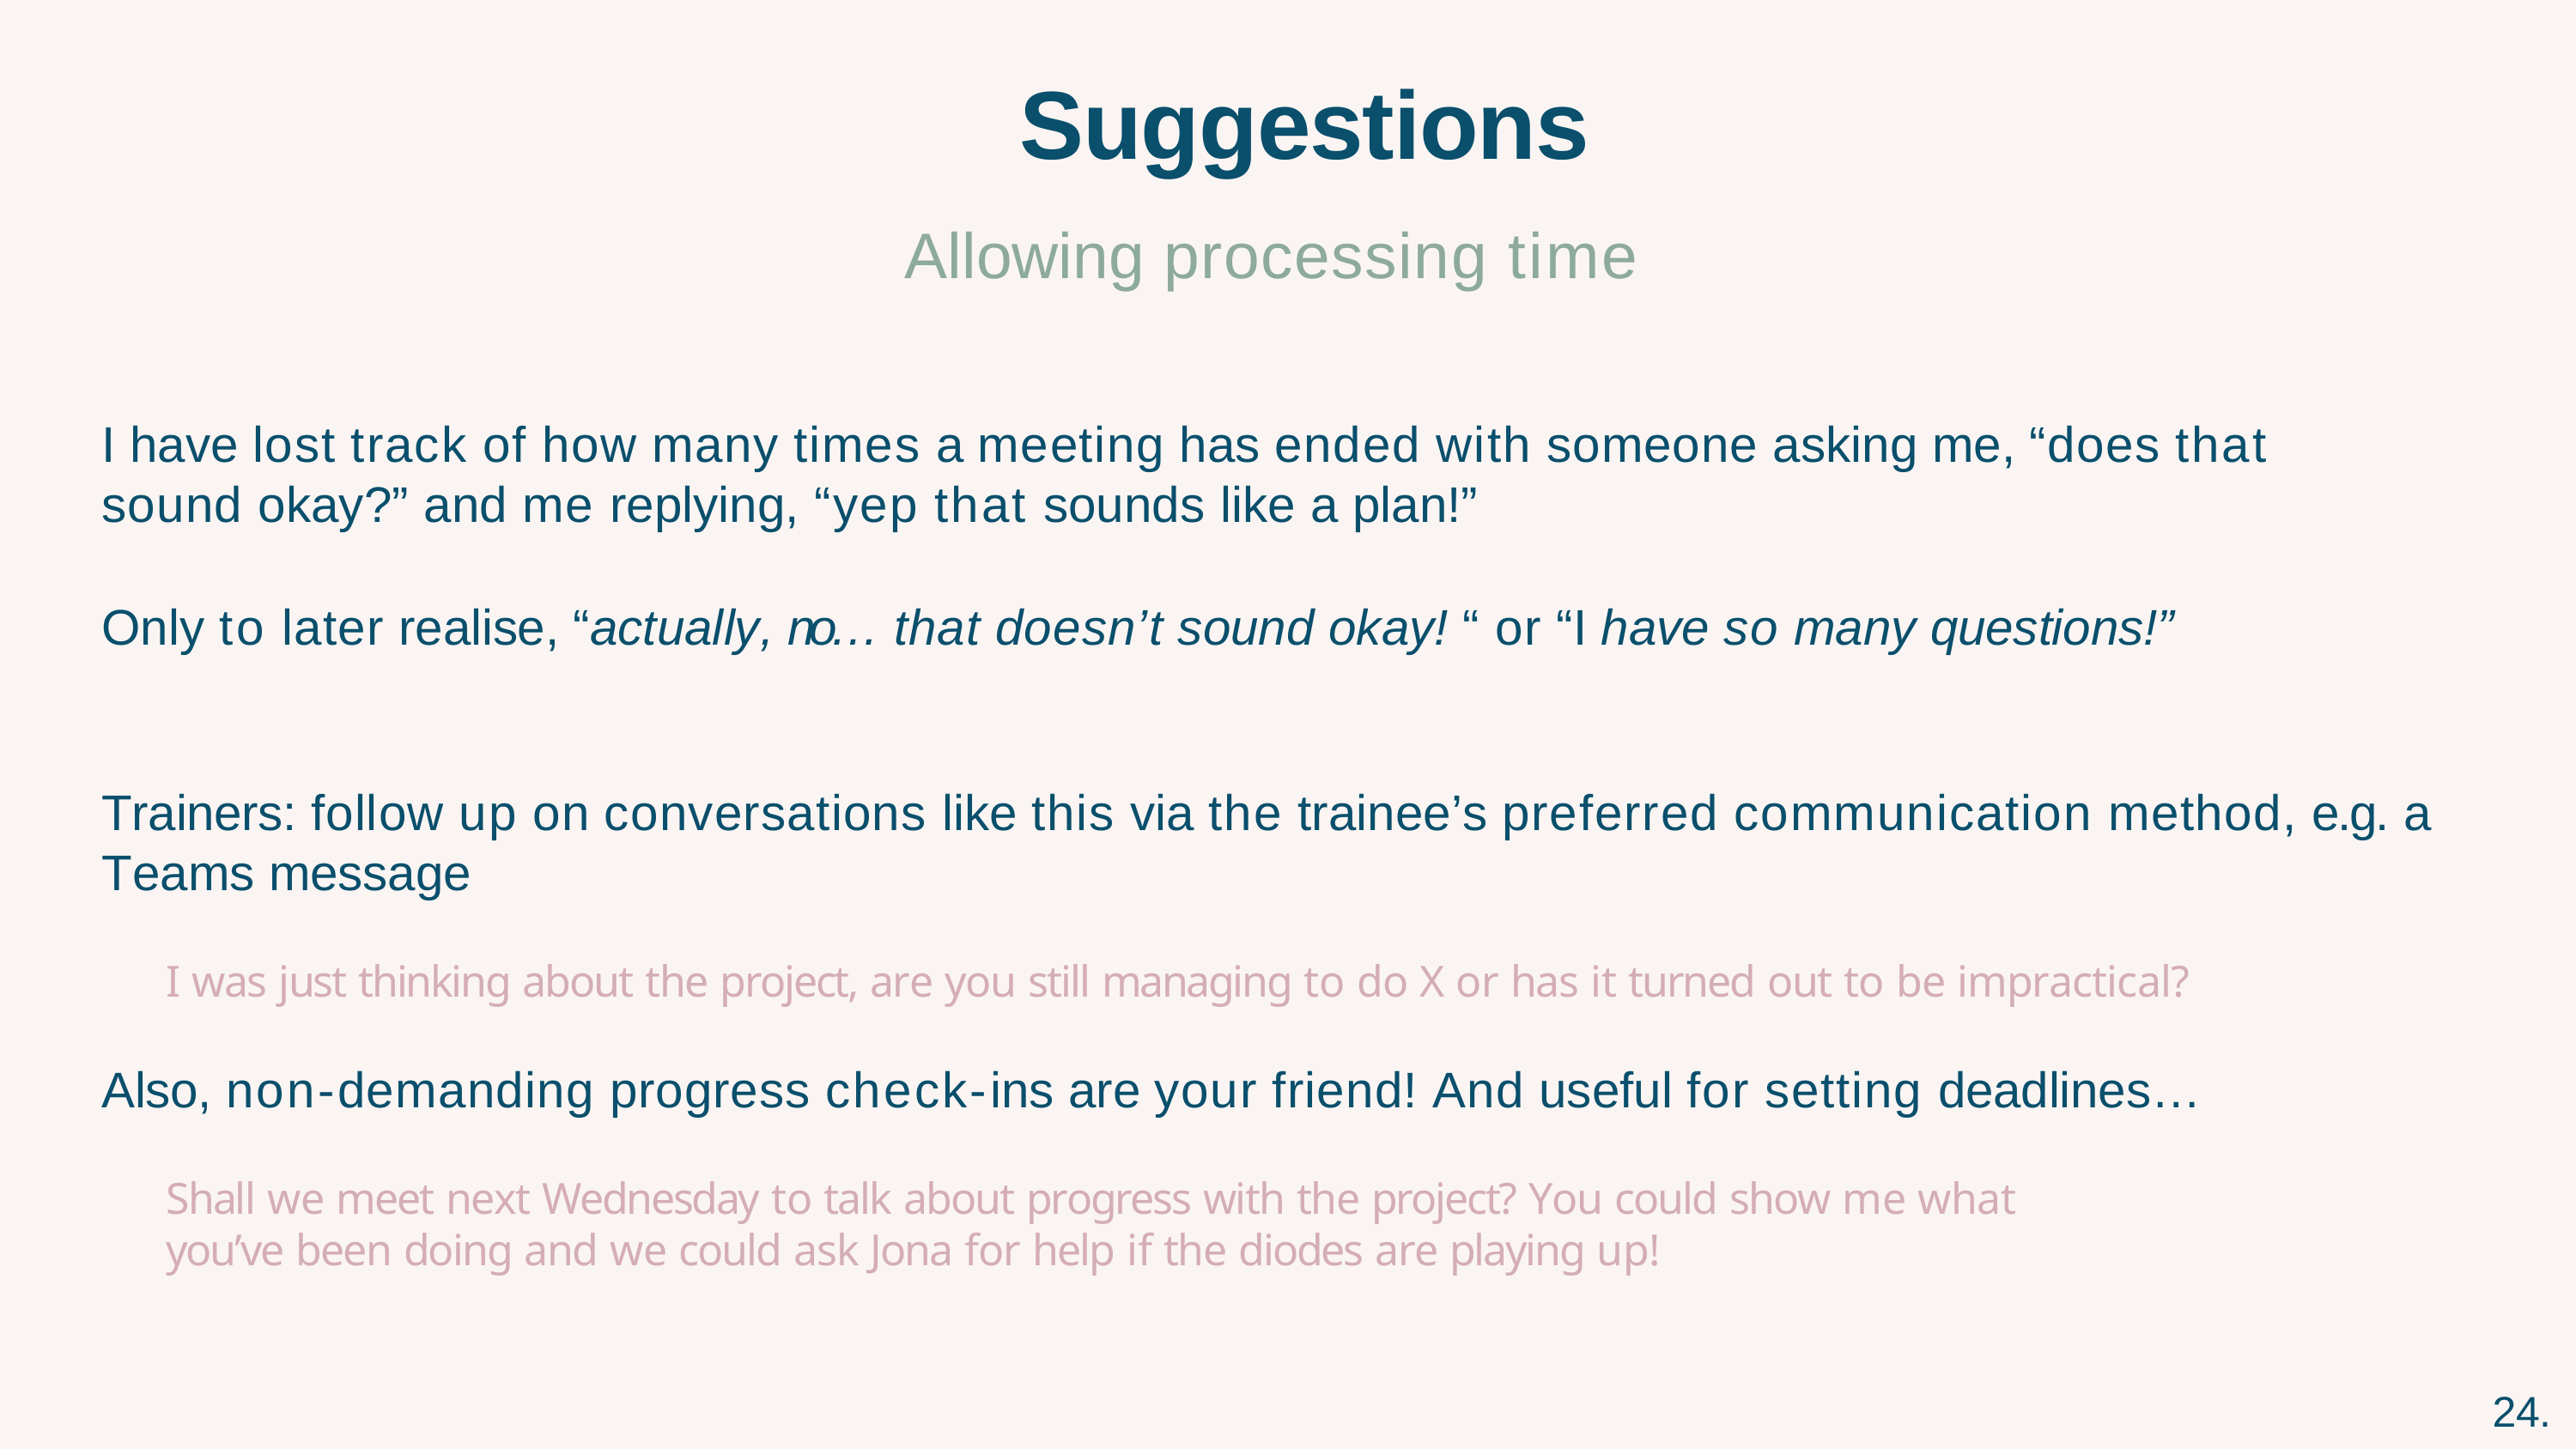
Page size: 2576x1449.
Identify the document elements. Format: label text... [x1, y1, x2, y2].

text_box 24. [2487, 1383, 2567, 1446]
text_box Allowing processing time I have lost track of how many times a meeting has ended with someone asking me, “does that sound okay?” and me replying, “yep that sounds like a plan!” Only to later realise, “actually, no… that doesn’t sound okay! “ or “I have so many questions!” Trainers: follow up on conversations like this via the trainee’s preferred communication method, e.g. a Teams message I was just thinking about the project, are you still managing to do X or has it turned out to be impractical? Also, non-demanding progress check-ins are your friend! And useful for setting deadlines… Shall we meet next Wednesday to talk about progress with the project? You could show me what you’ve been doing and we could ask Jona for help if the diodes are playing up! [100, 212, 2443, 1323]
title Suggestions [573, 61, 2035, 181]
